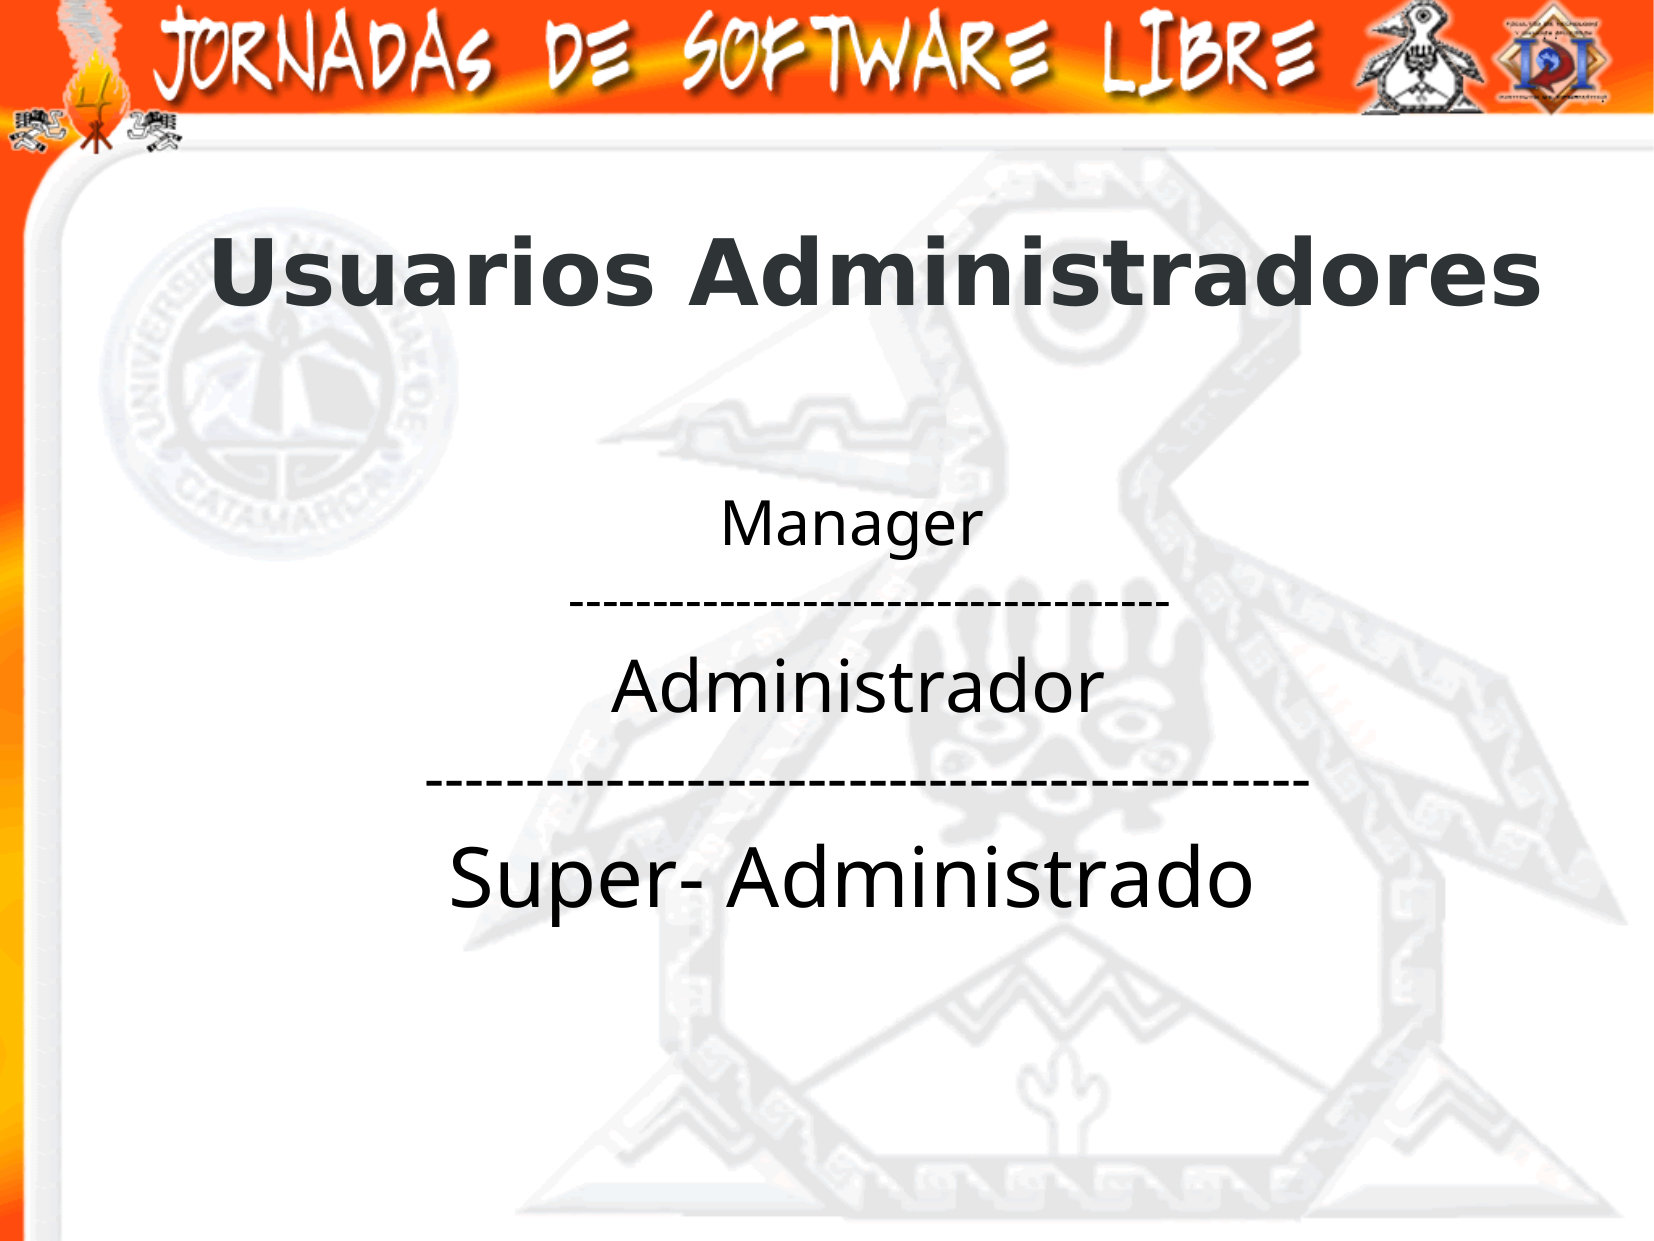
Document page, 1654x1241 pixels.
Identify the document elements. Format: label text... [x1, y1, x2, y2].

title Usuarios Administradores [206, 177, 1607, 370]
text_box Manager ------------------------------------ Administrador -------------------------------------------- Super- Administrador [206, 459, 1392, 886]
picture [0, 0, 1654, 1241]
